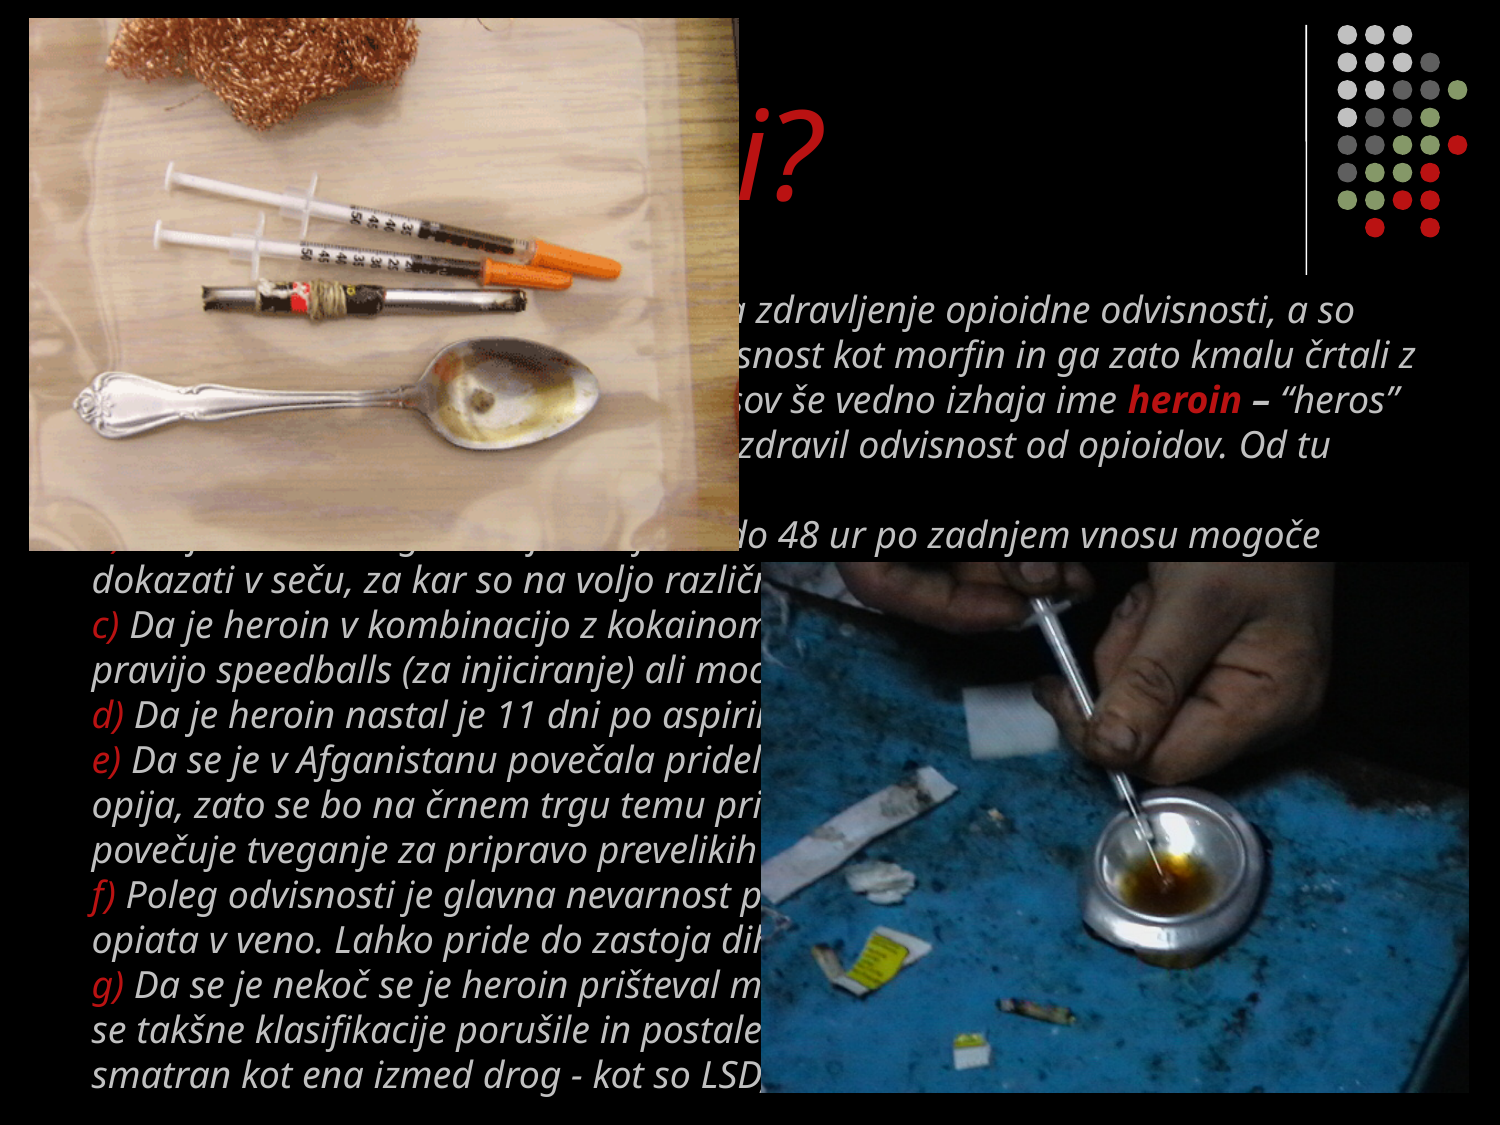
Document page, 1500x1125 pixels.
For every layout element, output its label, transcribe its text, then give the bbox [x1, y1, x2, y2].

text_box a) Da so heroin v začetku uporabljali za zdravljenje opioidne odvisnosti, a so hitro ugotovili, da povzroča enako odvisnost kot morfin in ga zato kmalu črtali z seznama zdravil. Vendar pa iz tistih časov še vedno izhaja ime heroin – “heros” grško: močan, tisti heroj torej, ki naj bi zdravil odvisnost od opioidov. Od tu izhaja njegovo žargonsko ime: “horse”. b) Da je heroin mogoče najkasneje 36 do 48 ur po zadnjem vnosu mogoče dokazati v seču, za kar so na voljo različni relativno preprosti postopki. c) Da je heroin v kombinacijo z kokainom lahko smrtno nevaren. Tej kombinaciji pravijo speedballs (za injiciranje) ali moonrocks (za kajenje). d) Da je heroin nastal je 11 dni po aspirinu. e) Da se je v Afganistanu povečala pridelava opijskega maka oz. proizvodnja opija, zato se bo na črnem trgu temu primerno povečala čistost heroina, kar pa povečuje tveganje za pripravo prevelikih odmerkov. f) Poleg odvisnosti je glavna nevarnost predoziranje, še posebej po vbrizgavanju opiata v veno. Lahko pride do zastoja dihanja, nezavesti. g) Da se je nekoč se je heroin prišteval med trde droge. Z napredkom medicine so se takšne klasifikacije porušile in postale nepotrebne, zato je heroin danes smatran kot ena izmed drog - kot so LSD, kokain in nikotin. [76, 278, 1454, 1104]
picture [29, 18, 739, 551]
title Ali ste vedeli? [739, 20, 1313, 233]
picture [761, 562, 1469, 1093]
